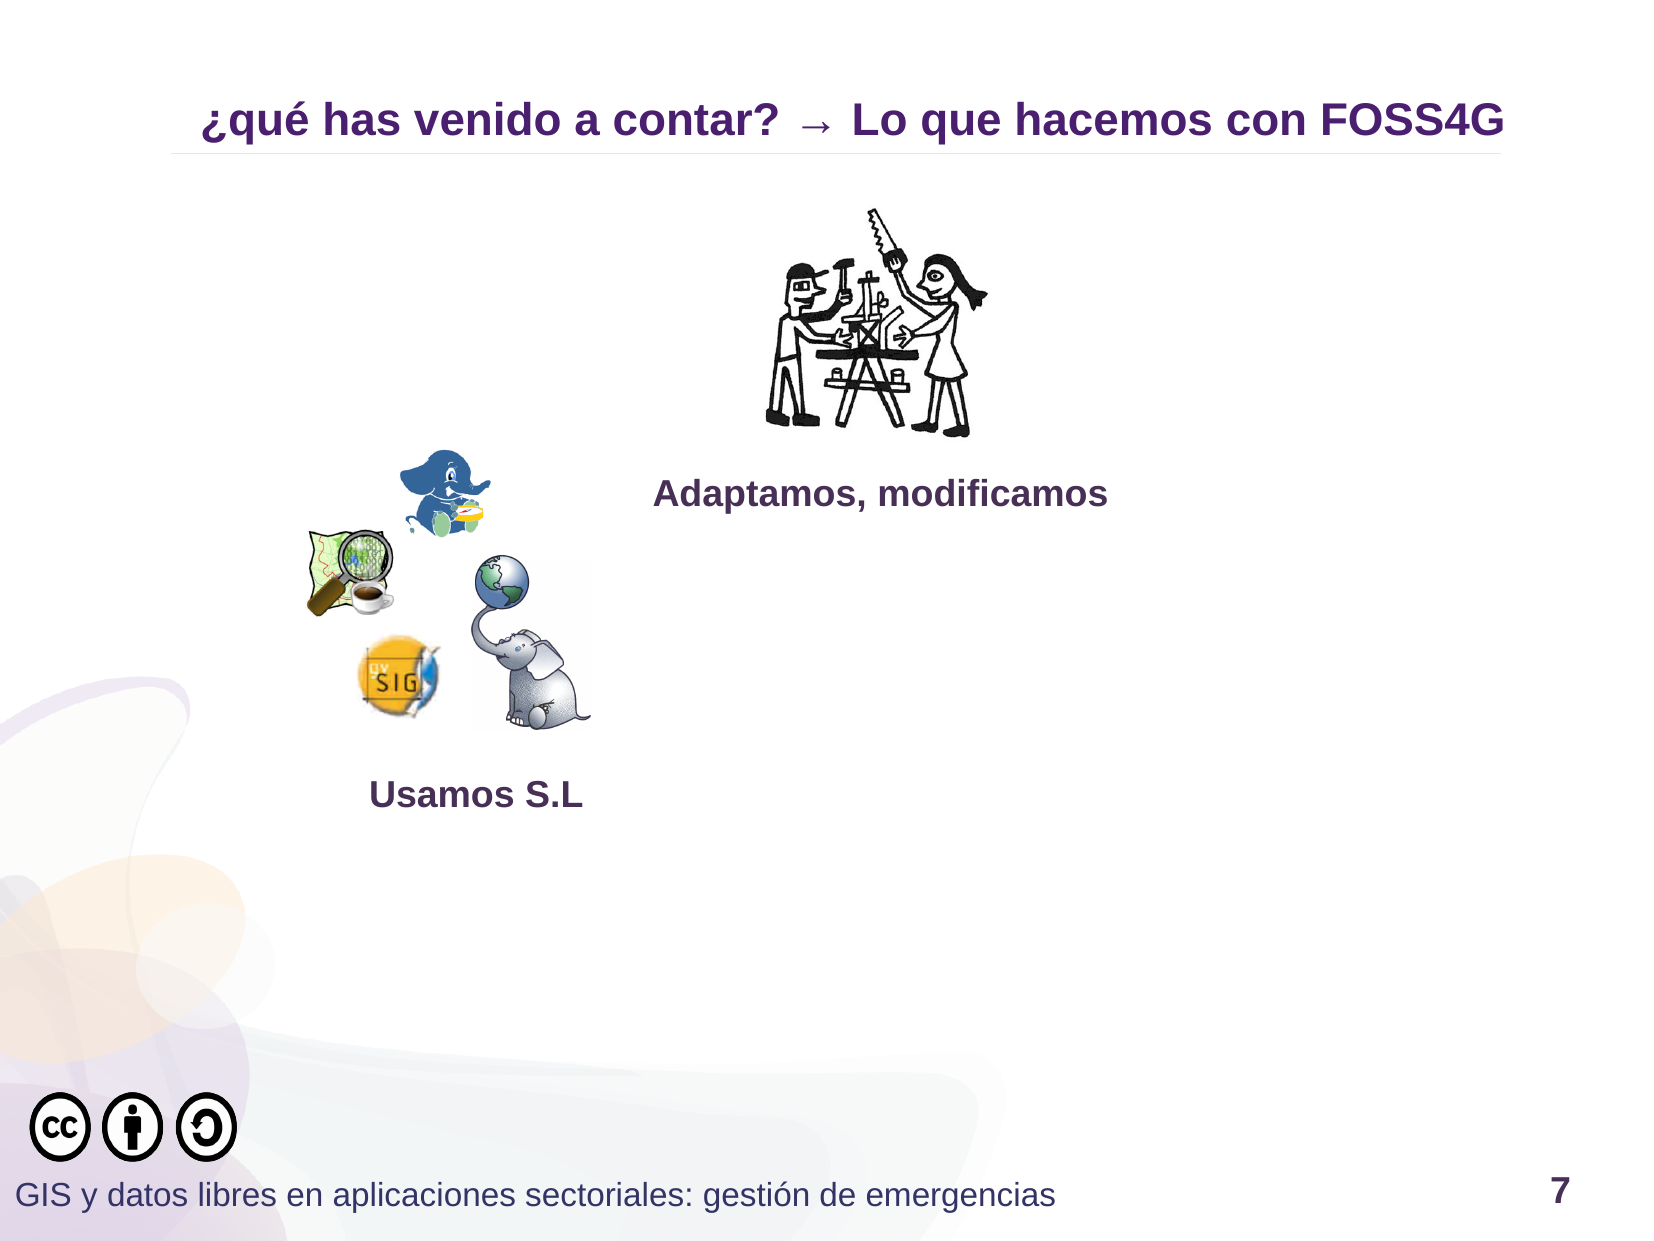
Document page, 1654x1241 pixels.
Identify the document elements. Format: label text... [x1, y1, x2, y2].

picture [305, 527, 395, 617]
picture [738, 203, 1004, 443]
text_box ¿qué has venido a contar? → Lo que hacemos con FOSS4G [171, 88, 1536, 163]
text_box Adaptamos, modificamos [637, 466, 1124, 530]
picture [0, 555, 1017, 1241]
text_box Usamos S.L [354, 767, 599, 832]
picture [398, 448, 491, 538]
